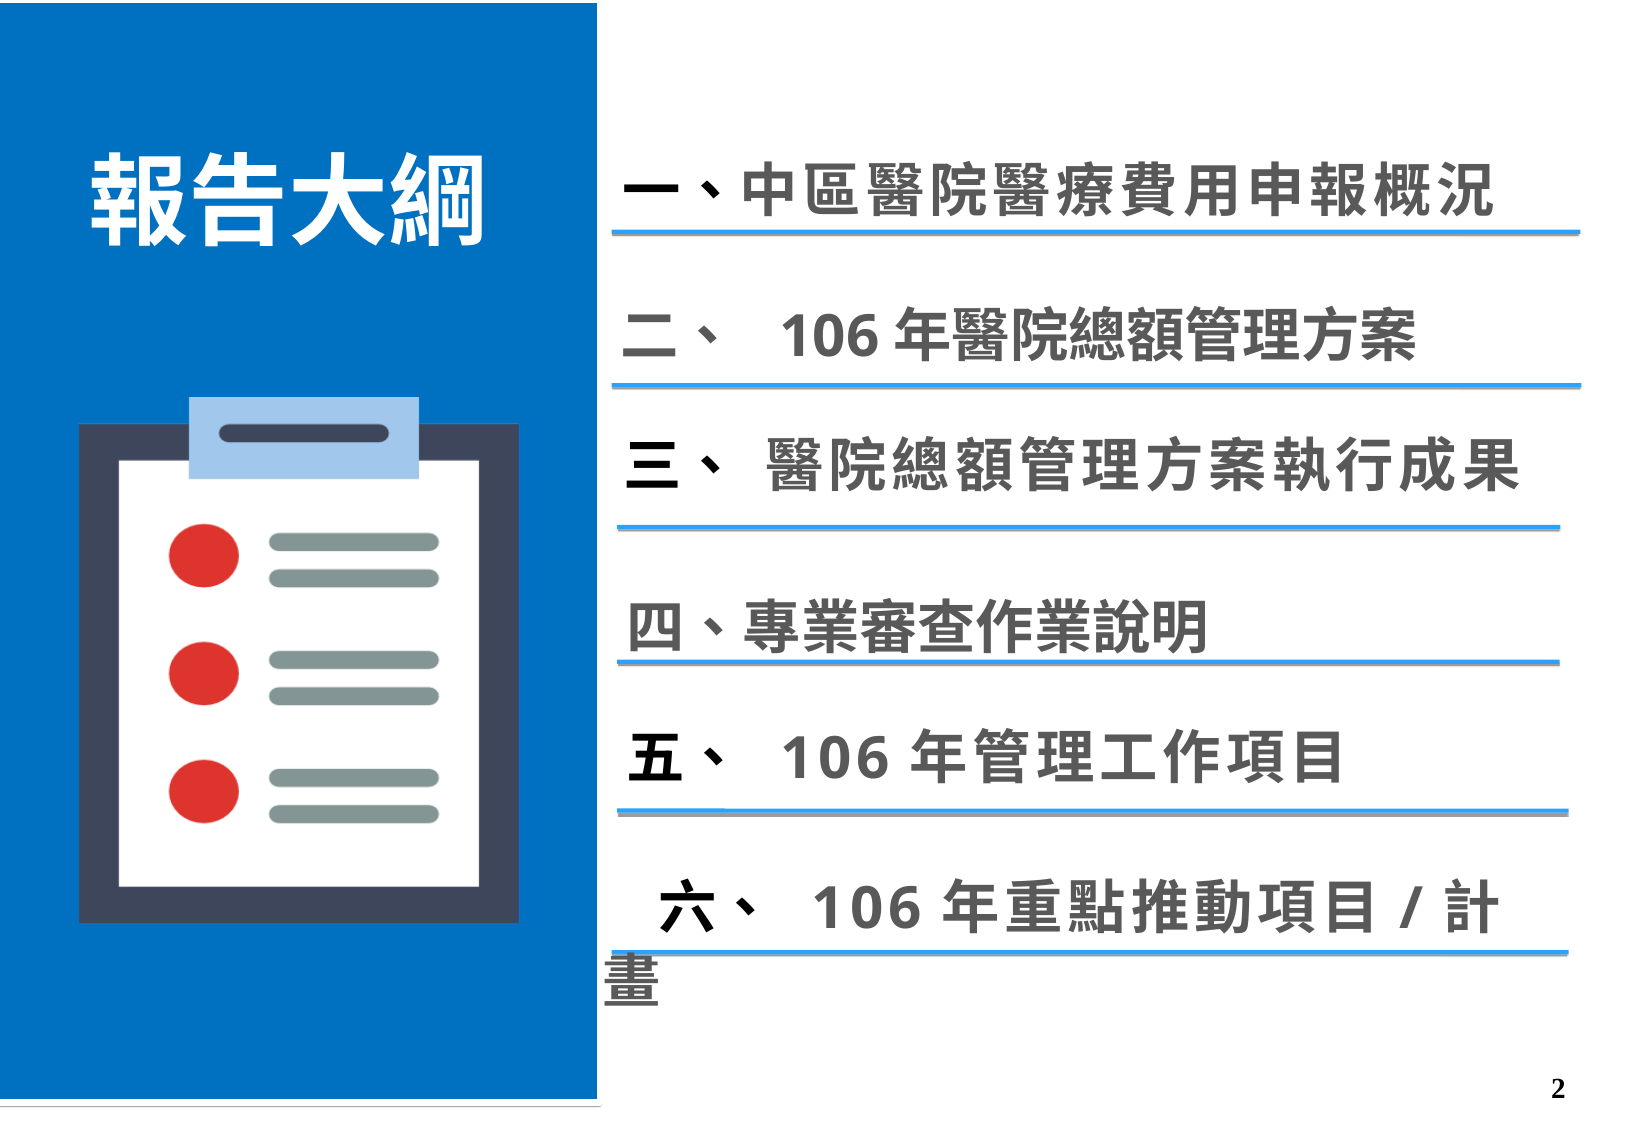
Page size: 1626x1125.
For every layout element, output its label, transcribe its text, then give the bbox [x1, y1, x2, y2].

text_box <編號> [1201, 1056, 1581, 1117]
picture [9, 397, 589, 923]
text_box 報告大綱 [1, 129, 577, 265]
text_box 五、 106年管理工作項目 [611, 712, 1582, 798]
text_box 三、 醫院總額管理方案執行成果 [608, 420, 1579, 506]
text_box [0, 0, 600, 1103]
text_box 一、中區醫院醫療費用申報概況 [608, 145, 1578, 231]
text_box 六、 106年重點推動項目/計畫 [588, 846, 1558, 1022]
text_box 二、 106年醫院總額管理方案 [605, 290, 1575, 376]
text_box 四、專業審查作業說明 [611, 582, 1582, 668]
